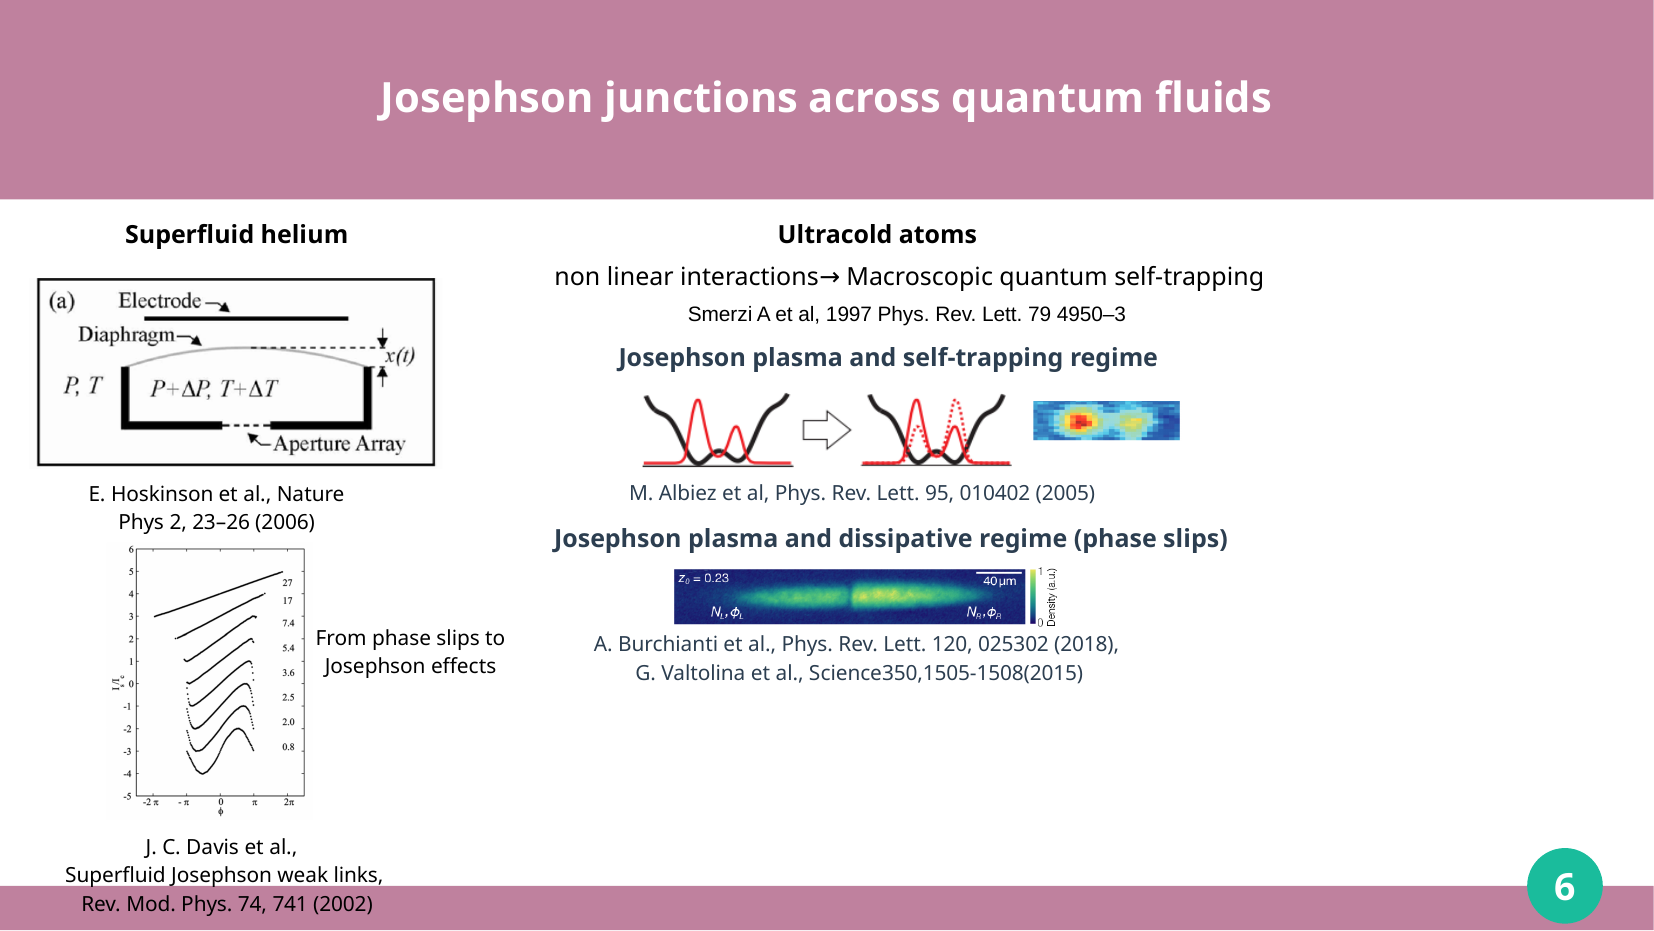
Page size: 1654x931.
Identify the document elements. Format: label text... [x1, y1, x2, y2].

picture [29, 265, 443, 469]
title Josephson junctions across quantum fluids [59, 37, 1595, 156]
text_box non linear interactions→ Macroscopic quantum self-trapping [461, 254, 1359, 298]
text_box M. Albiez et al, Phys. Rev. Lett. 95, 010402 (2005) [460, 466, 1264, 519]
text_box Ultracold atoms [668, 212, 1087, 254]
text_box Josephson plasma and dissipative regime (phase slips) [501, 516, 1282, 560]
text_box E. Hoskinson et al., Nature Phys 2, 23–26 (2006) [71, 485, 362, 529]
picture [667, 561, 1063, 634]
picture [106, 542, 313, 820]
text_box Josephson plasma and self-trapping regime [602, 335, 1176, 379]
text_box Smerzi A et al, 1997 Phys. Rev. Lett. 79 4950–3 [673, 295, 1141, 334]
text_box A. Burchianti et al., Phys. Rev. Lett. 120, 025302 (2018), G. Valtolina et al., Science350,1505-1508(2015) [484, 636, 1235, 680]
picture [631, 379, 1182, 466]
text_box J. C. Davis et al., Superfluid Josephson weak links, Rev. Mod. Phys. 74, 741 (2002) [0, 853, 546, 897]
text_box From phase slips to Josephson effects [265, 630, 556, 674]
text_box Superfluid helium [24, 212, 443, 256]
